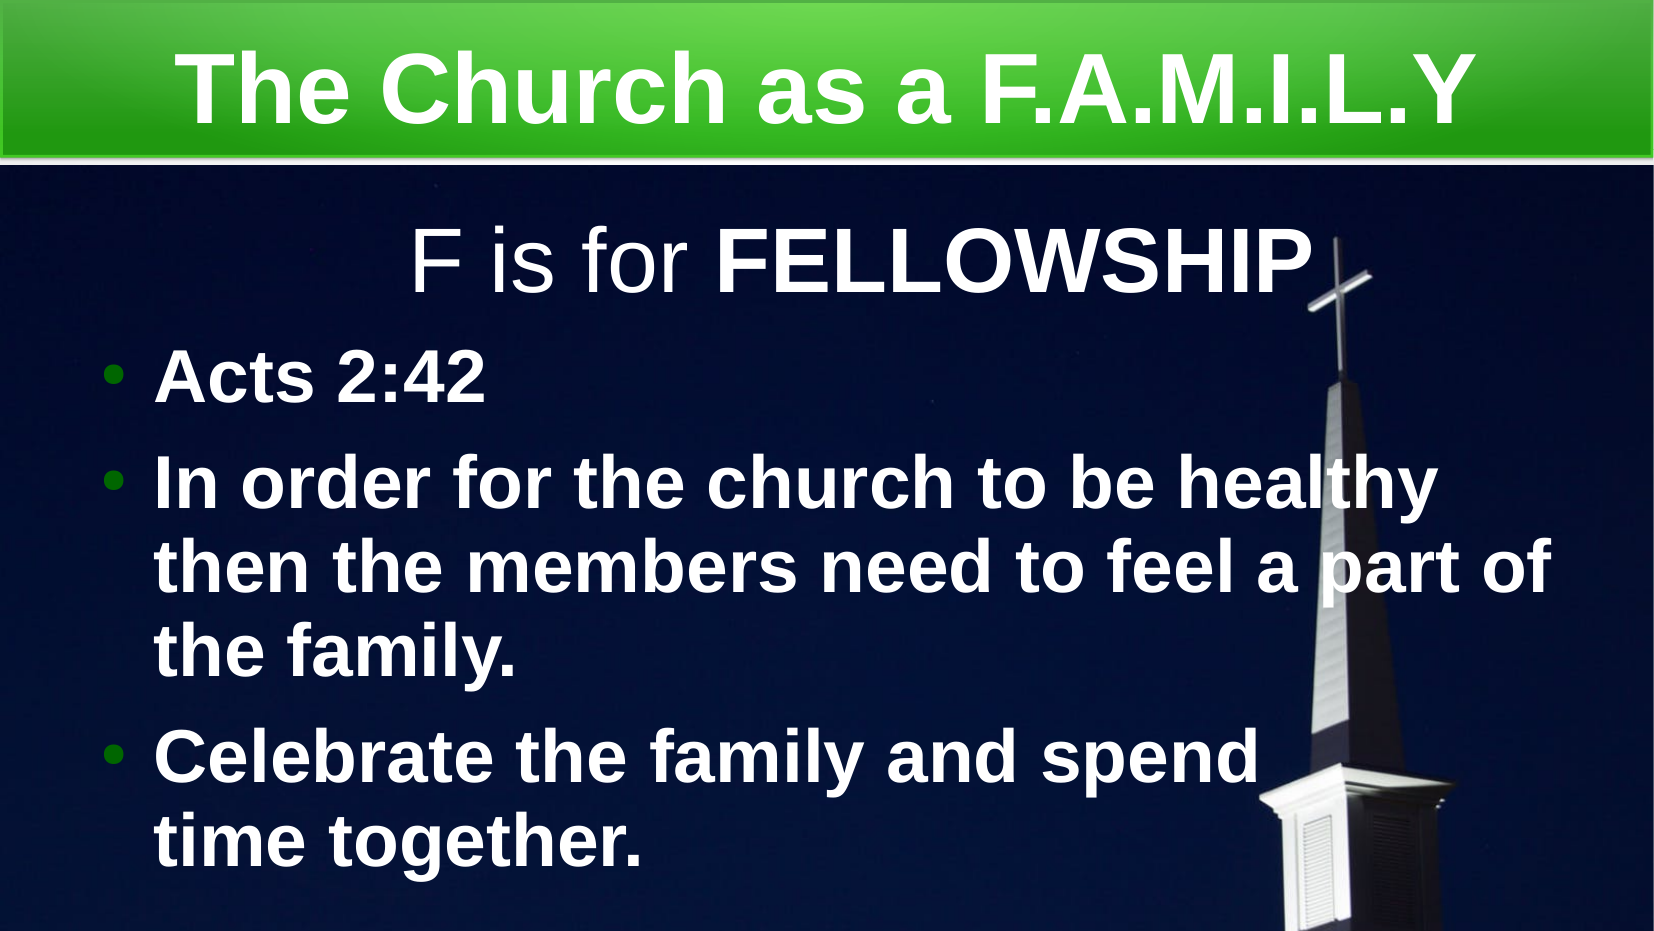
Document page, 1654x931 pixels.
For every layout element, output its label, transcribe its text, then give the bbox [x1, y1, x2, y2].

title The Church as a F.A.M.I.L.Y [82, 32, 1571, 145]
list F is for FELLOWSHIP Acts 2:42 In order for the church to be healthy then the members need to feel a part of the family. Celebrate the family and spend time together. [82, 210, 1571, 886]
picture [0, 165, 1654, 931]
